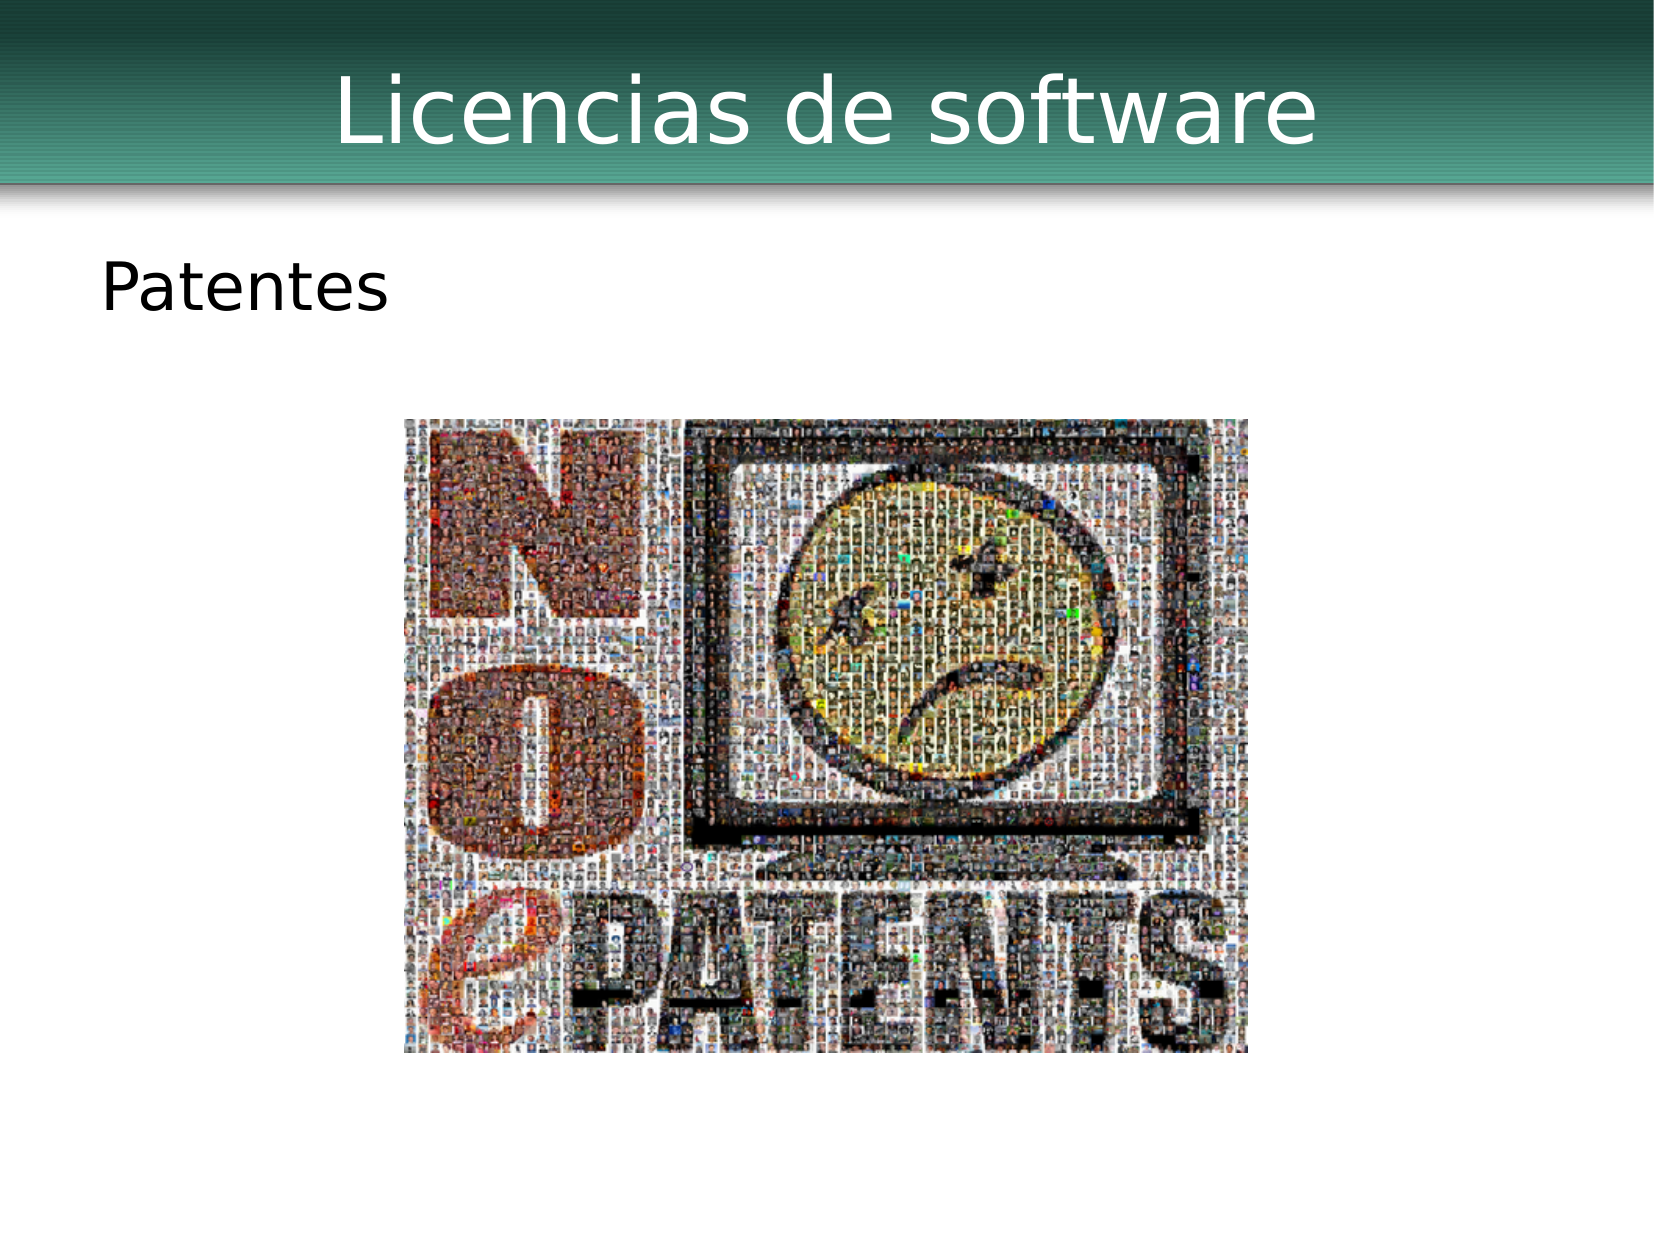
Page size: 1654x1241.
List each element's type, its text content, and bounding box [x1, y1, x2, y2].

picture [404, 419, 1248, 1053]
list Patentes [82, 248, 1571, 1053]
picture [0, 0, 1654, 225]
title Licencias de software [82, 15, 1571, 208]
